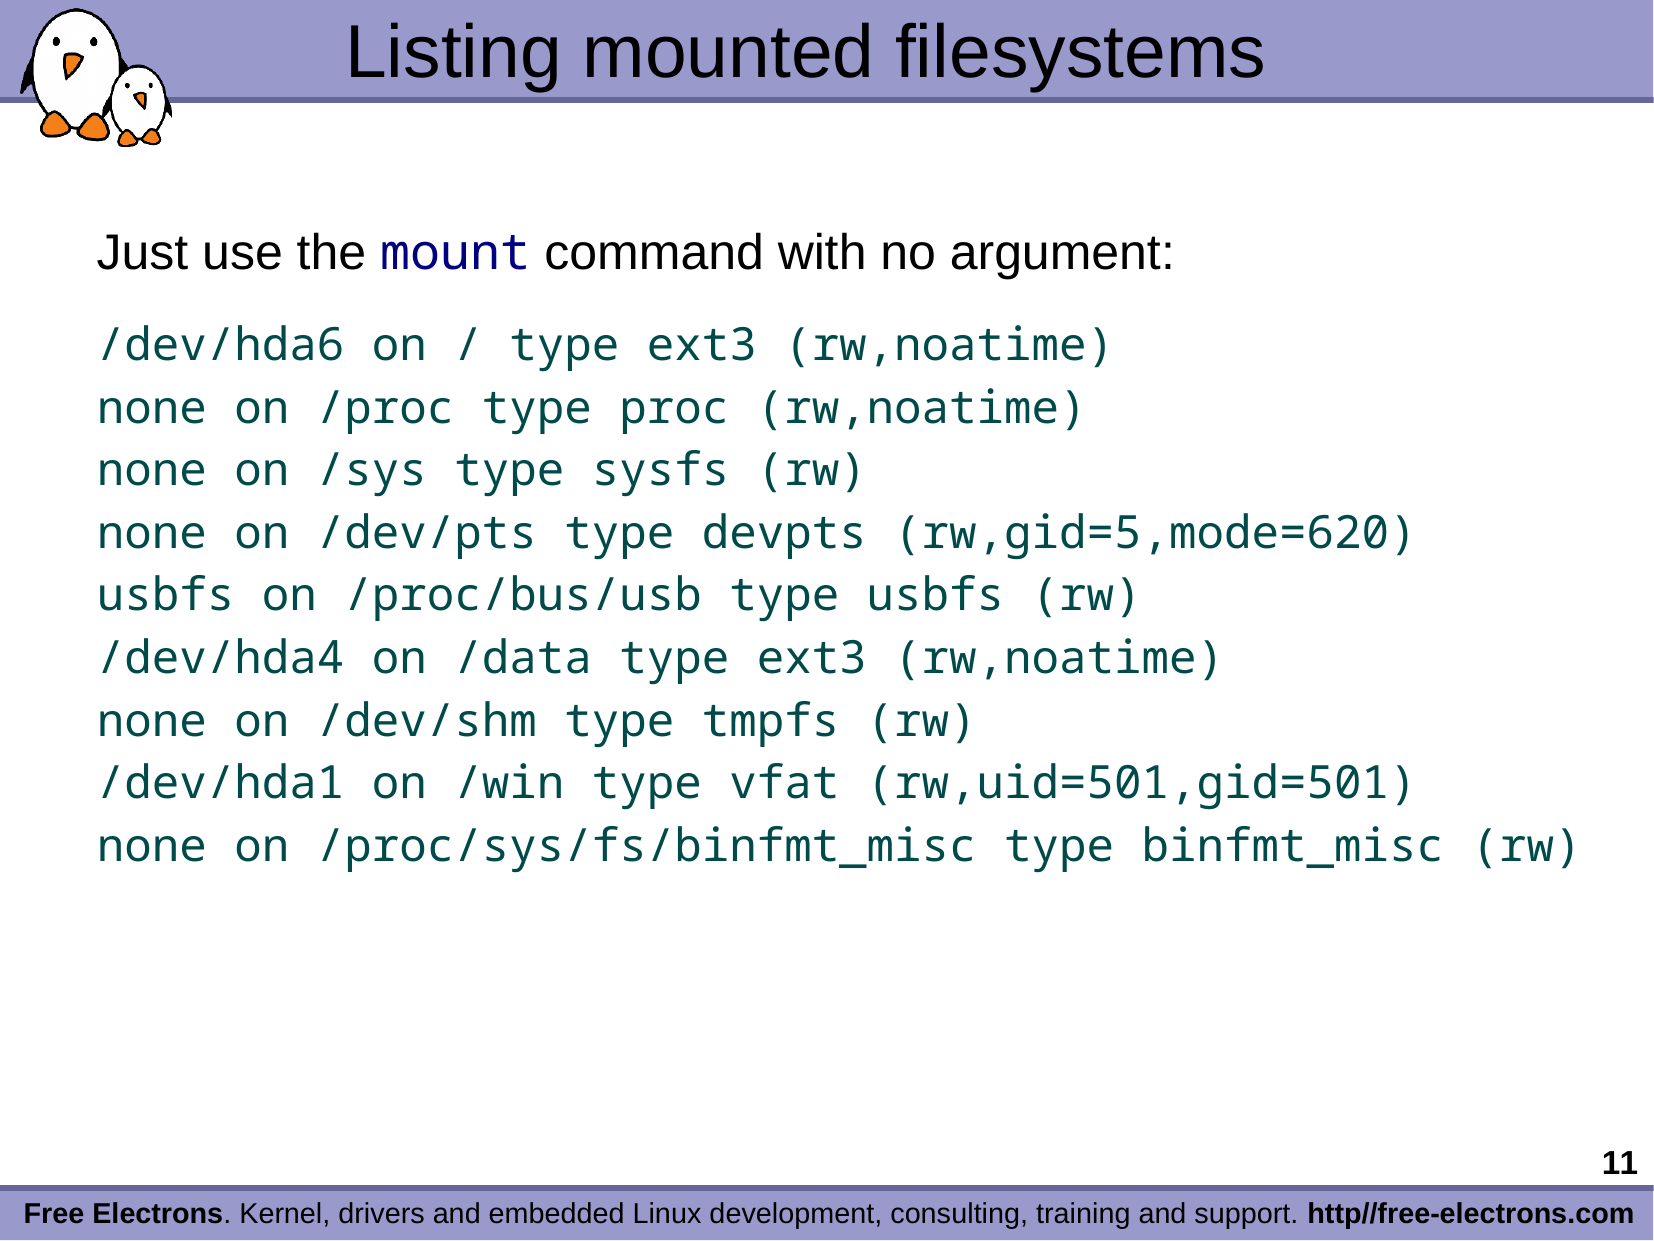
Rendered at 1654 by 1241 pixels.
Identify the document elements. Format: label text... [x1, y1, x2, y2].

list Just use the mount command with no argument: /dev/hda6 on / type ext3 (rw,noatime) none on /proc type proc (rw,noatime) none on /sys type sysfs (rw) none on /dev/pts type devpts (rw,gid=5,mode=620) usbfs on /proc/bus/usb type usbfs (rw) /dev/hda4 on /data type ext3 (rw,noatime) none on /dev/shm type tmpfs (rw) /dev/hda1 on /win type vfat (rw,uid=501,gid=501) none on /proc/sys/fs/binfmt_misc type binfmt_misc (rw) [78, 216, 1584, 1066]
picture [20, 8, 172, 147]
title Listing mounted filesystems [60, 0, 1551, 103]
